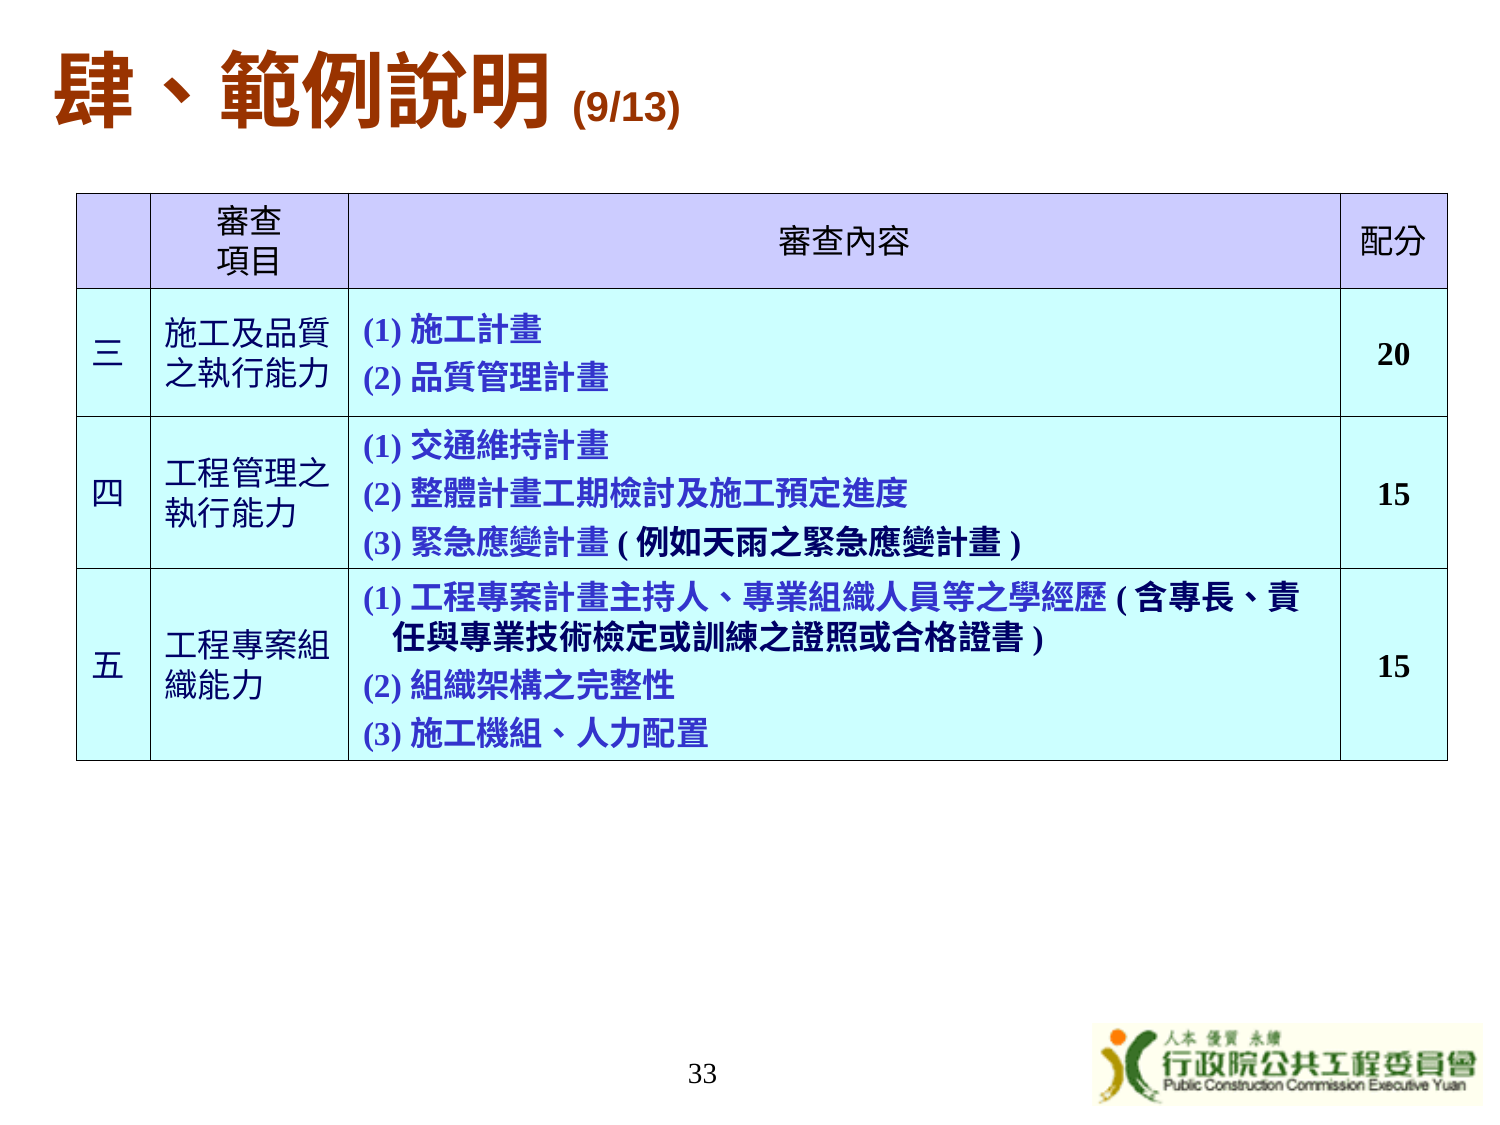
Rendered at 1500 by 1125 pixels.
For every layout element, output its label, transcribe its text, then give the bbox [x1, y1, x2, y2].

table_cell 15 [1341, 569, 1447, 760]
table_cell 施工及品質之執行能力 [151, 289, 348, 416]
table_cell (1)交通維持計畫 (2)整體計畫工期檢討及施工預定進度 (3)緊急應變計畫(例如天雨之緊急應變計畫) [349, 417, 1340, 568]
table_cell 15 [1341, 417, 1447, 568]
picture [1092, 1023, 1483, 1106]
text_box <編號> [643, 1046, 762, 1098]
table_cell 四 [77, 417, 150, 568]
table_cell 工程專案組織能力 [151, 569, 348, 760]
table_header 審查內容 [349, 194, 1340, 288]
title 肆、範例說明(9/13) [37, 25, 1461, 152]
table_cell 三 [77, 289, 150, 416]
table_header [77, 194, 150, 288]
table_cell 五 [77, 569, 150, 760]
table_header 審查 項目 [151, 194, 348, 288]
table_cell (1)施工計畫 (2)品質管理計畫 [349, 289, 1340, 416]
table_cell 20 [1341, 289, 1447, 416]
table_cell (1)工程專案計畫主持人、專業組織人員等之學經歷(含專長、責任與專業技術檢定或訓練之證照或合格證書) (2)組織架構之完整性 (3)施工機組、人力配置 [349, 569, 1340, 760]
table_header 配分 [1341, 194, 1447, 288]
table_cell 工程管理之執行能力 [151, 417, 348, 568]
